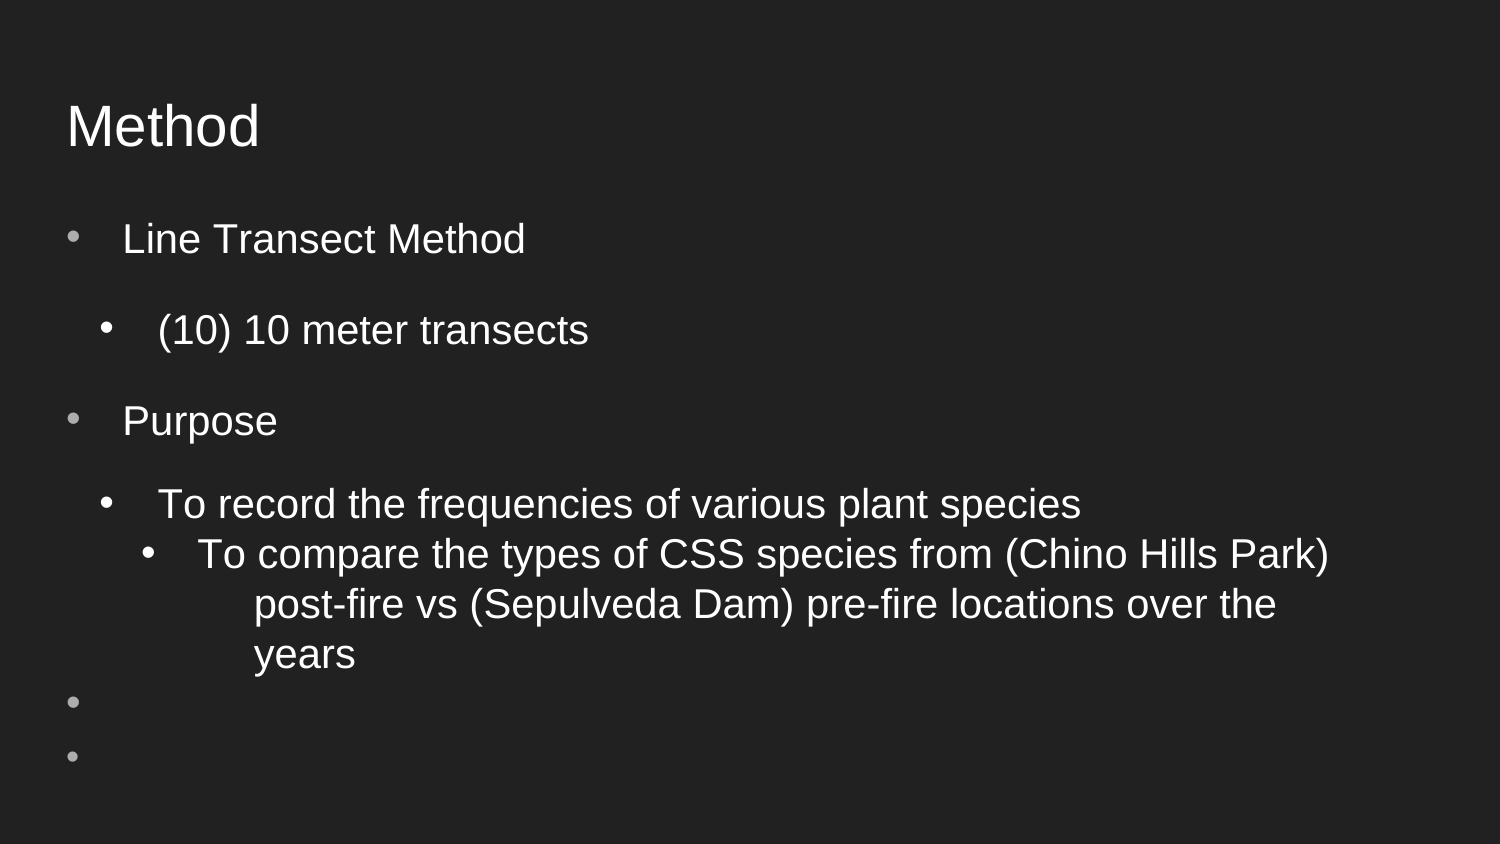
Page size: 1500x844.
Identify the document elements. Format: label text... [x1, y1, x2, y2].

title Method [51, 72, 1449, 167]
list Line Transect Method (10) 10 meter transects Purpose To record the frequencies of various plant species To compare the types of CSS species from (Chino Hills Park) post-fire vs (Sepulveda Dam) pre-fire locations over the years [51, 189, 1351, 795]
